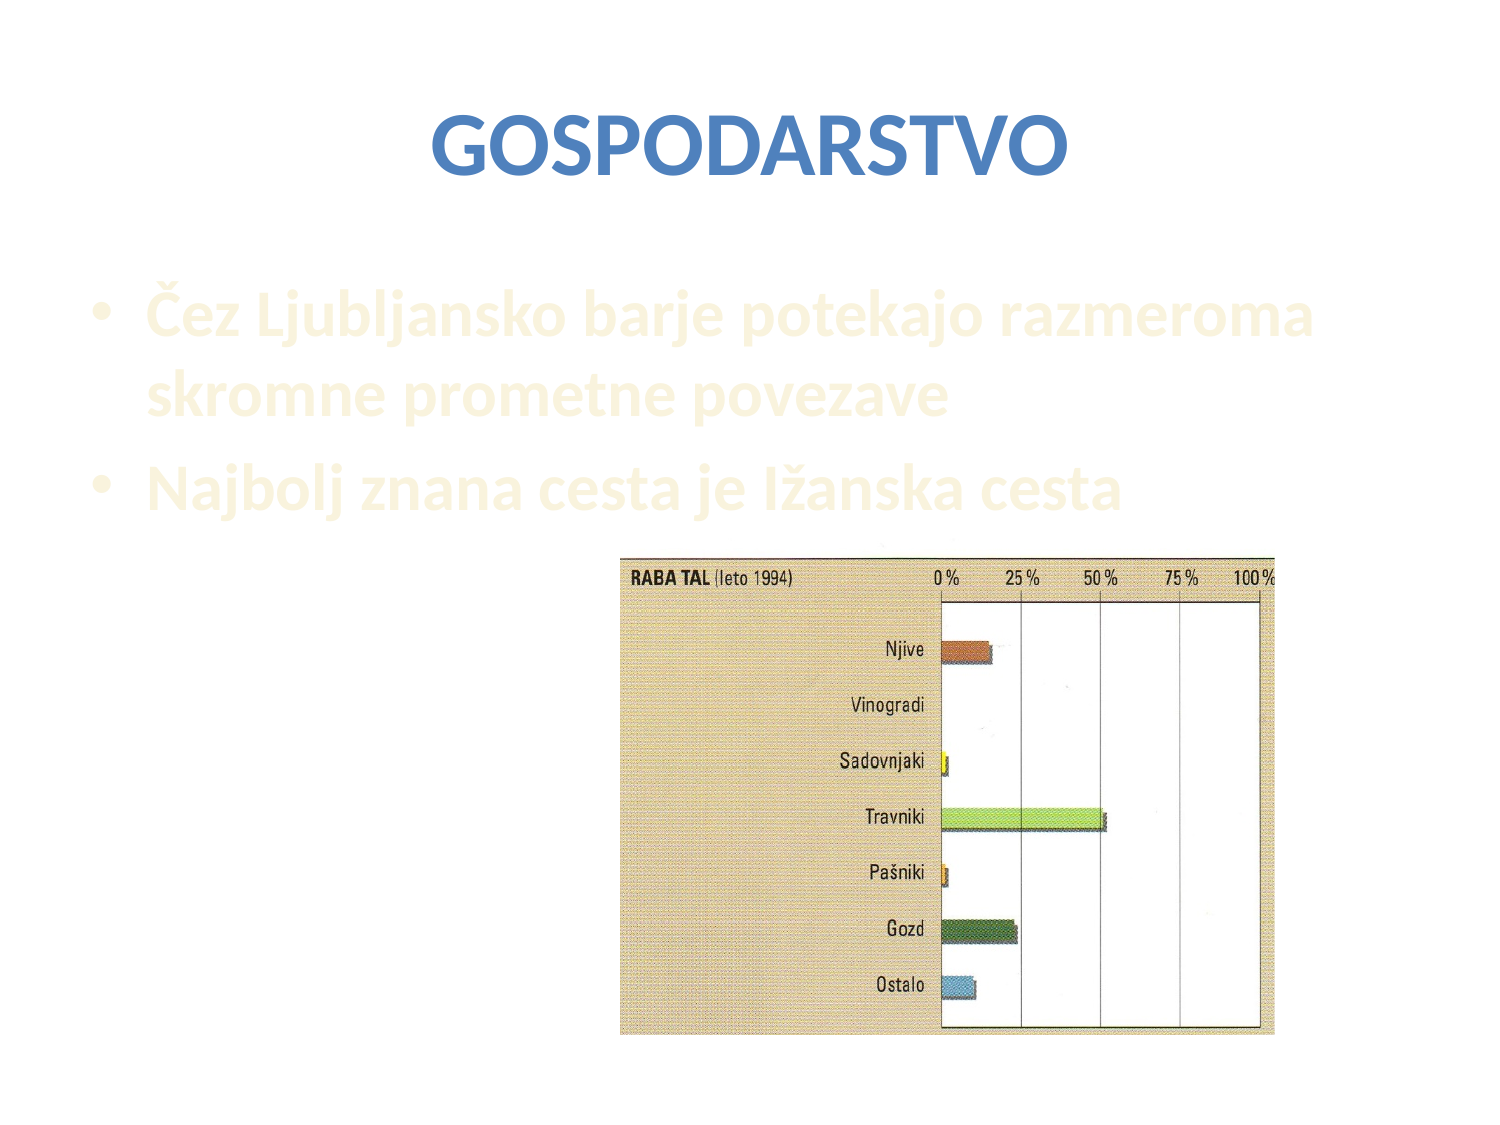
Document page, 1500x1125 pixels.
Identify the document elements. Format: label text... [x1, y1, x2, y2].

title Gospodarstvo [75, 45, 1425, 233]
picture [620, 538, 1275, 1035]
list Čez Ljubljansko barje potekajo razmeroma skromne prometne povezave Najbolj znana cesta je Ižanska cesta [75, 262, 1425, 1005]
